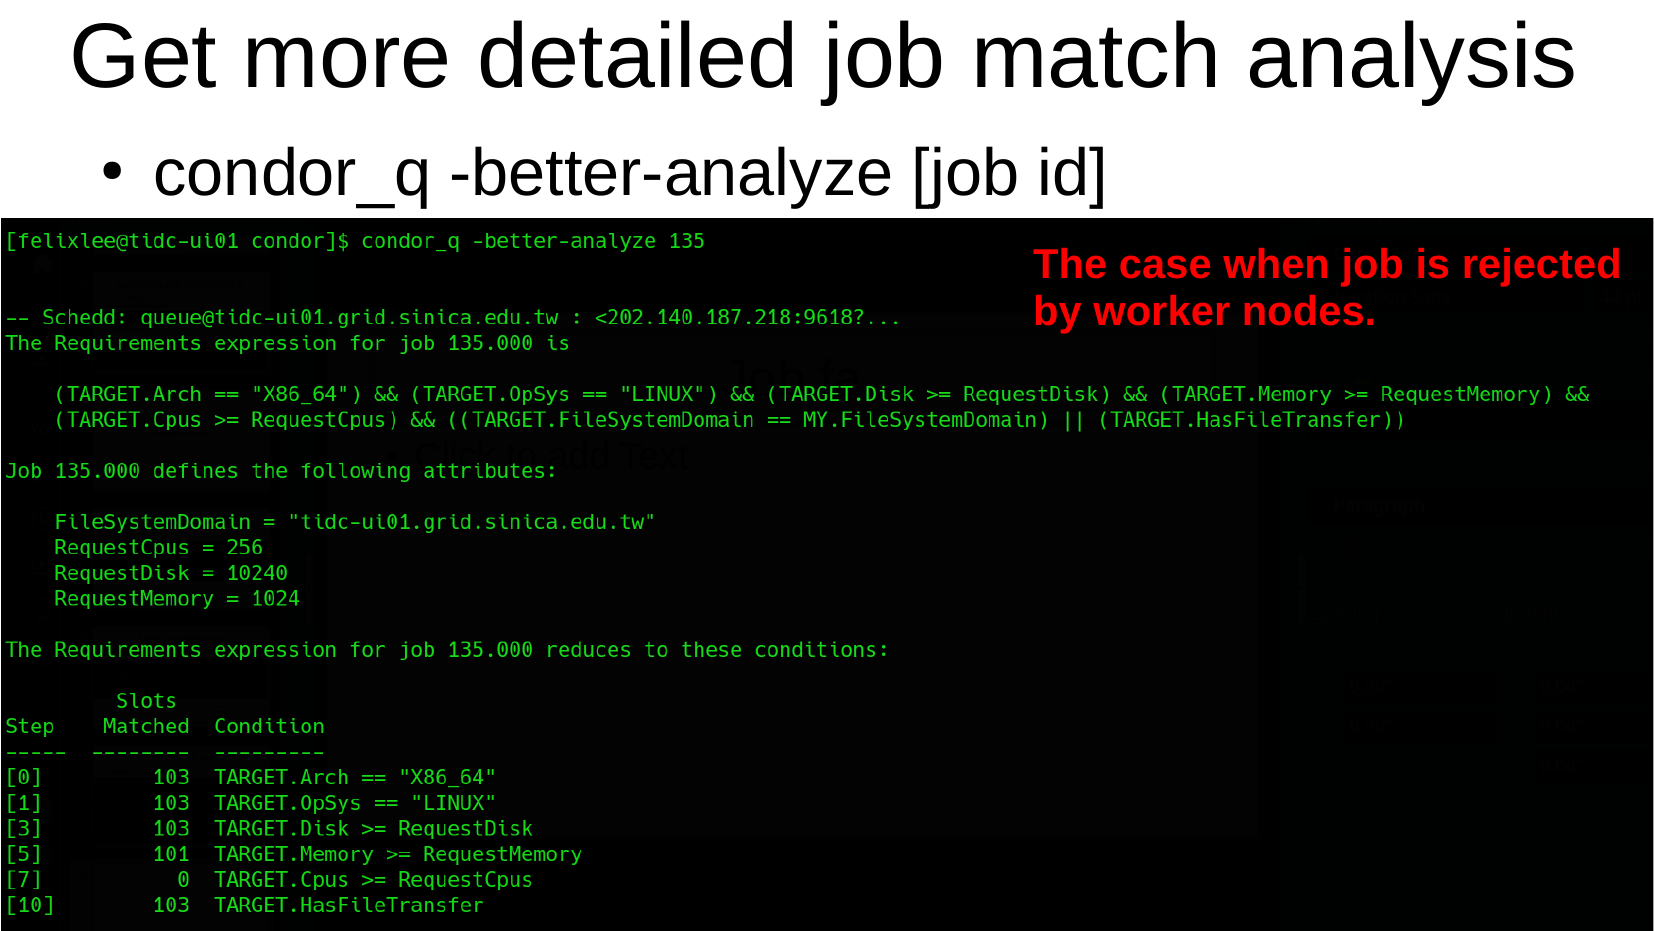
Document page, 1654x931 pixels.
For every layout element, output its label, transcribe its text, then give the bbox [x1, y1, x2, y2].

picture [1, 218, 1654, 931]
list condor_q -better-analyze [job id] [82, 134, 1571, 675]
text_box The case when job is rejected by worker nodes. [1018, 233, 1652, 384]
title Get more detailed job match analysis [0, 0, 1651, 159]
